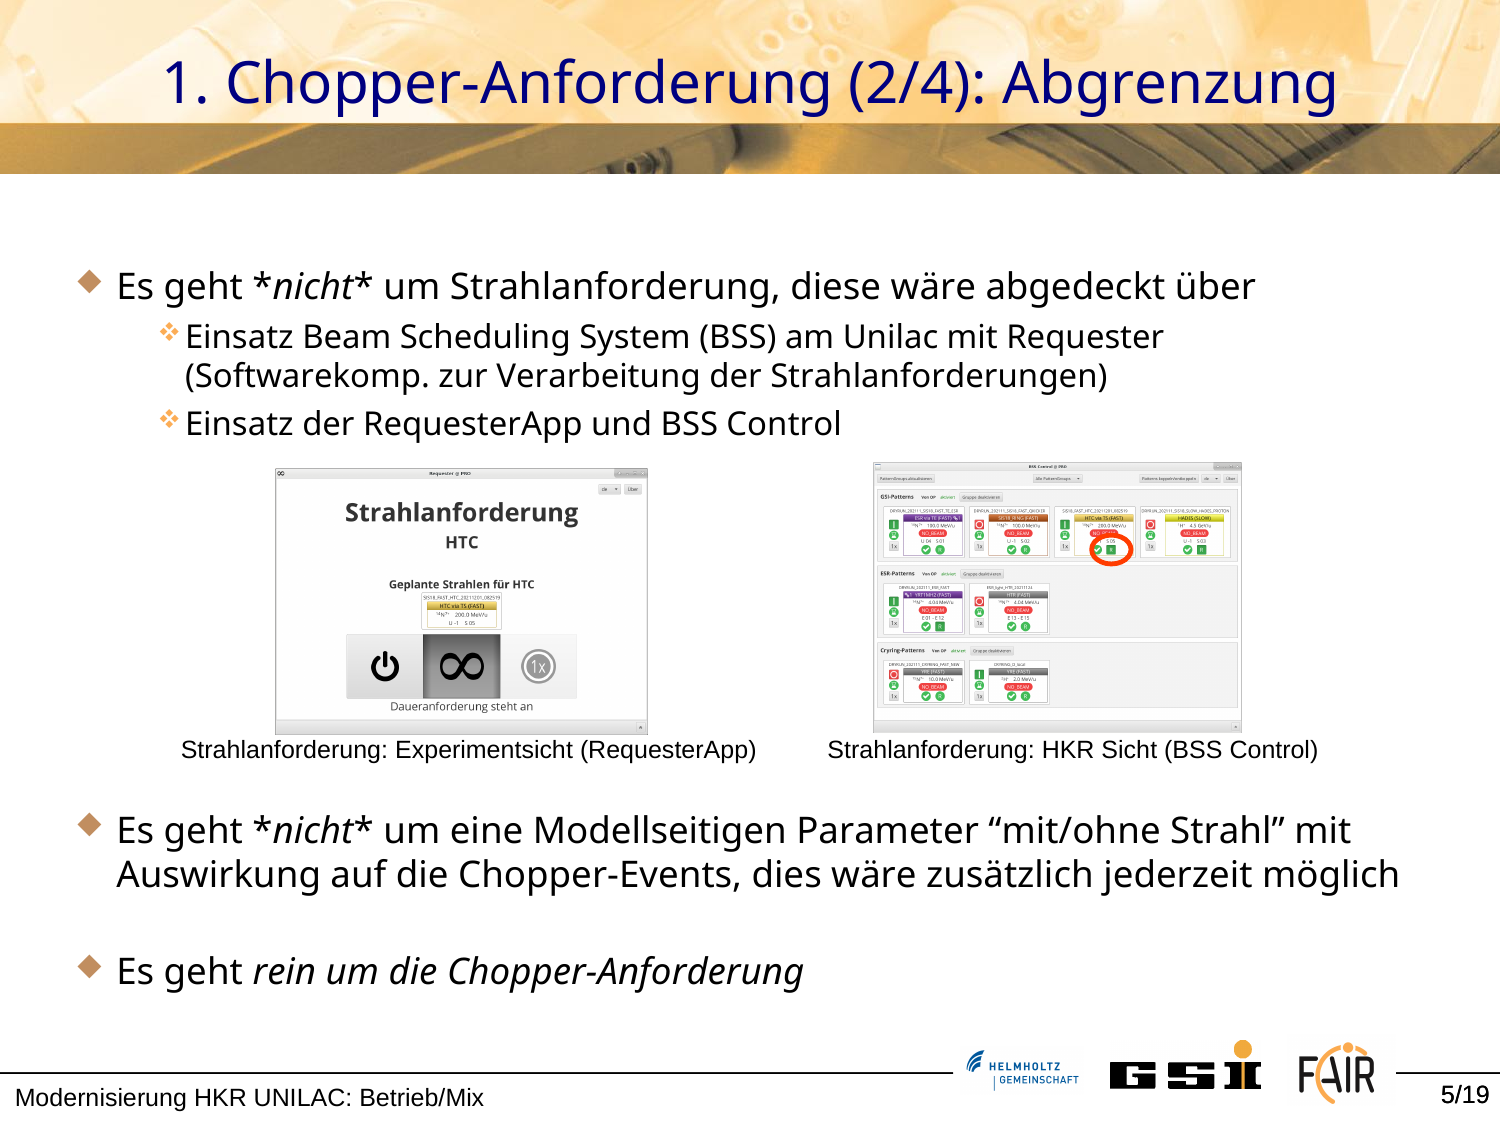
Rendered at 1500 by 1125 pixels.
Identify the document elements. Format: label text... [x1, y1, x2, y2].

picture [1287, 1074, 1396, 1106]
picture [275, 468, 648, 726]
picture [1110, 1074, 1261, 1089]
title 1. Chopper-Anforderung (2/4): Abgrenzung [0, 0, 1500, 174]
picture [960, 1074, 1084, 1095]
text_box Strahlanforderung: Experimentsicht (RequesterApp) [166, 726, 774, 772]
text_box Strahlanforderung: HKR Sicht (BSS Control) [812, 726, 1335, 772]
picture [873, 462, 1242, 726]
list Es geht *nicht* um Strahlanforderung, diese wäre abgedeckt über Einsatz Beam Scheduling System (BSS) am Unilac mit Requester (Softwarekomp. zur Verarbeitung der Strahlanforderungen) Einsatz der RequesterApp und BSS Control Es geht *nicht* um eine Modellseitigen Parameter “mit/ohne Strahl” mit Auswirkung auf die Chopper-Events, dies wäre zusätzlich jederzeit möglich Es geht rein um die Chopper-Anforderung [75, 263, 1425, 1074]
